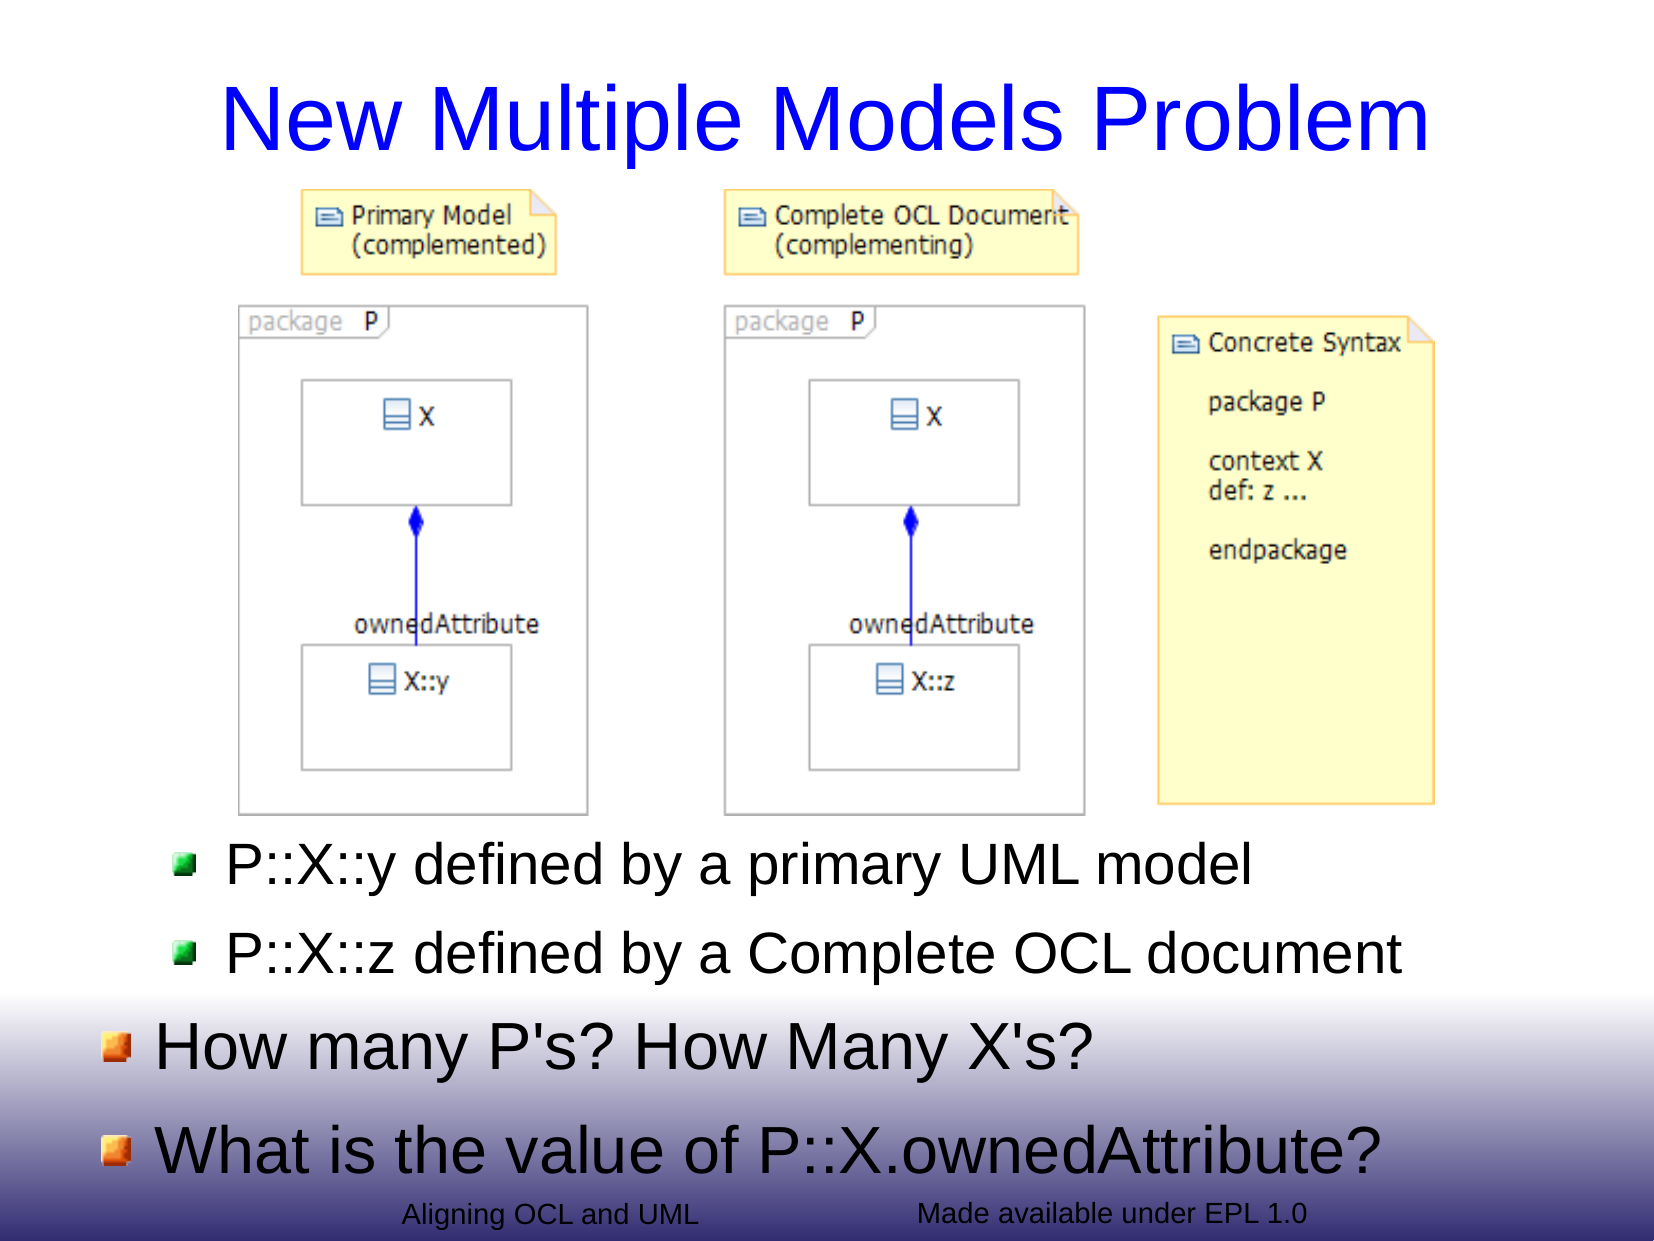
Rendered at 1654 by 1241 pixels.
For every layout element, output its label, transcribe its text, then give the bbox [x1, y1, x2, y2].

list P::X::y defined by a primary UML model P::X::z defined by a Complete OCL document How many P's? How Many X's? What is the value of P::X.ownedAttribute? [83, 831, 1572, 1188]
title New Multiple Models Problem [82, 49, 1571, 187]
picture [238, 189, 1435, 816]
